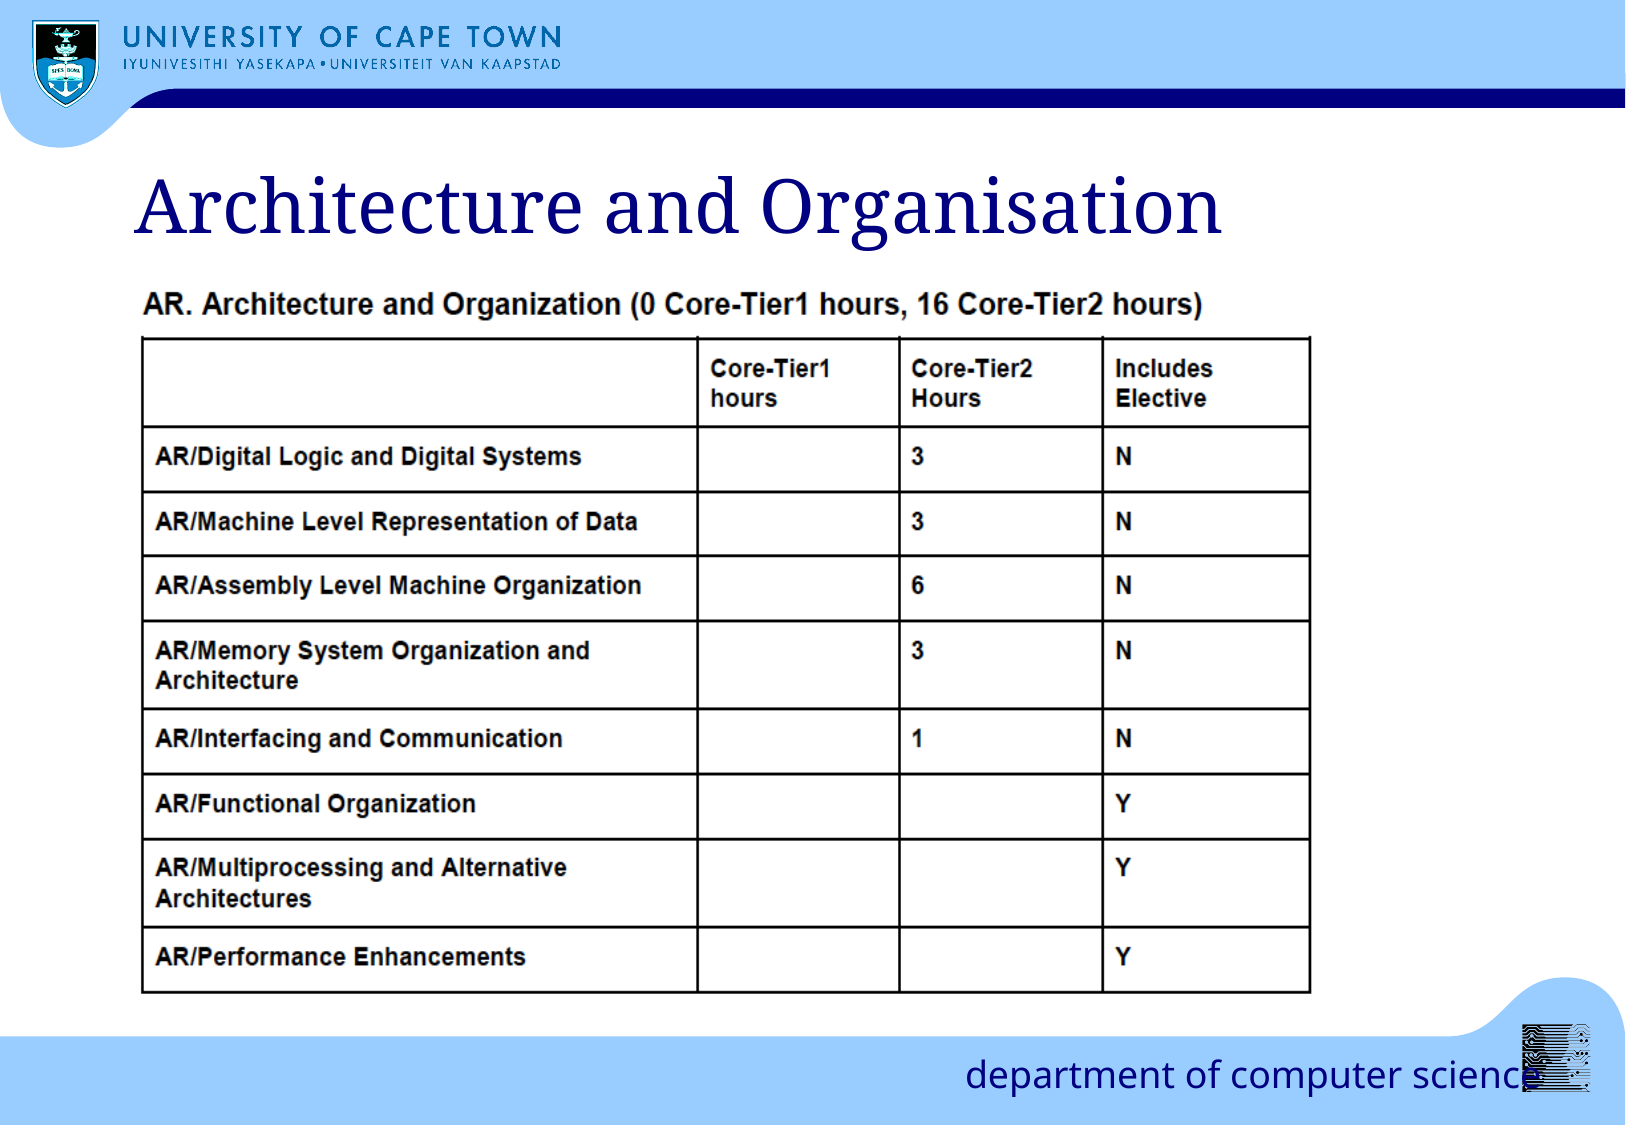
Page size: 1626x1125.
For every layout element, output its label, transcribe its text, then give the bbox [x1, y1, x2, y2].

picture [1522, 1024, 1591, 1092]
title Architecture and Organisation [134, 140, 1571, 268]
picture [1526, 1070, 1536, 1076]
picture [124, 271, 1330, 1011]
picture [120, 23, 563, 71]
picture [32, 20, 100, 109]
